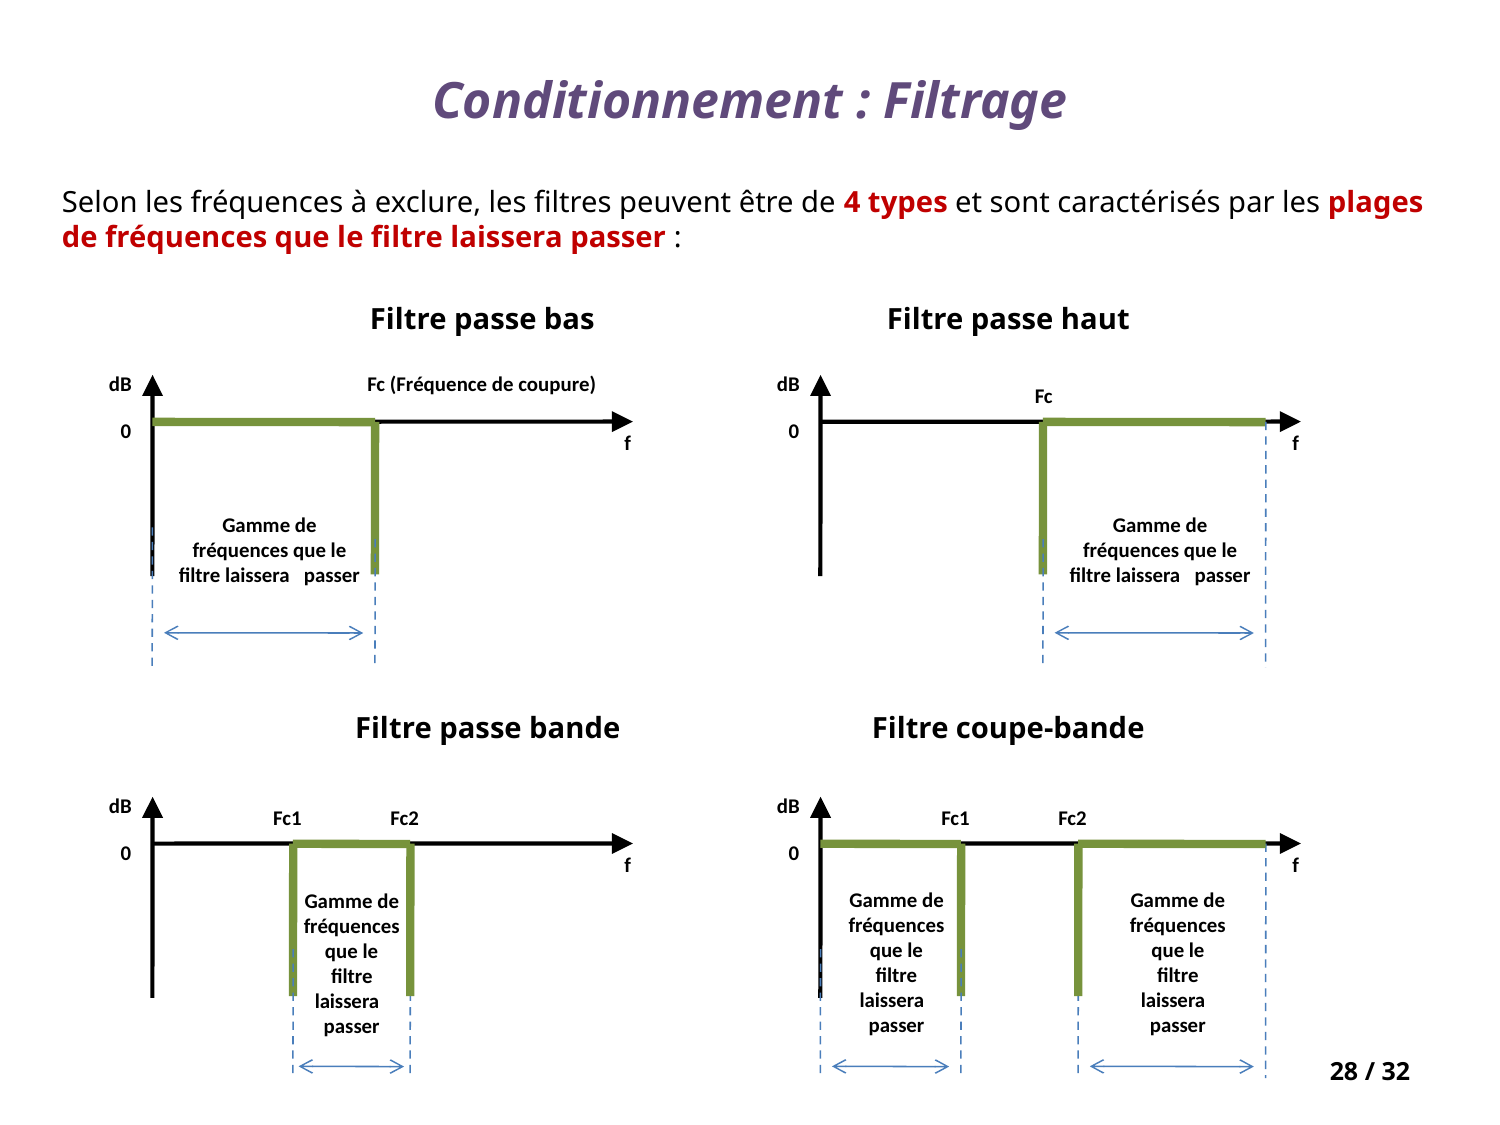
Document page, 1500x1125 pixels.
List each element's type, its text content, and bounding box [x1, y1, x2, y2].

text_box dB [94, 363, 147, 404]
text_box f [1277, 843, 1314, 884]
text_box 0 [105, 832, 147, 872]
text_box Gamme de fréquences que le filtre laissera passer [1113, 878, 1243, 1044]
text_box 0 [773, 832, 815, 872]
text_box Gamme de fréquences que le filtre laissera passer [832, 878, 961, 1044]
text_box Fc2 [375, 796, 434, 837]
text_box dB [762, 785, 815, 825]
text_box Fc [1020, 375, 1068, 415]
text_box Fc1 [926, 796, 985, 837]
slide_number <numéro> / 32 [1074, 1042, 1425, 1103]
text_box dB [762, 363, 815, 404]
title Conditionnement : Filtrage [75, 45, 1425, 153]
text_box 0 [105, 410, 147, 450]
text_box Fc2 [1043, 796, 1102, 837]
text_box Gamme de fréquences que le filtre laissera passer [287, 880, 417, 1045]
text_box Gamme de fréquences que le filtre laissera passer [1054, 503, 1266, 594]
text_box f [609, 421, 646, 462]
text_box f [609, 843, 646, 884]
text_box dB [94, 785, 147, 825]
text_box f [1277, 421, 1314, 462]
text_box Gamme de fréquences que le filtre laissera passer [163, 503, 375, 594]
list Selon les fréquences à exclure, les filtres peuvent être de 4 types et sont caractérisés par les plages de fréquences que le filtre laissera passer : Filtre passe bas Filtre passe haut Filtre passe bande Filtre coupe-bande [46, 175, 1454, 1079]
text_box Fc1 [258, 796, 317, 837]
text_box Fc (Fréquence de coupure) [352, 363, 612, 404]
text_box 0 [773, 410, 815, 450]
